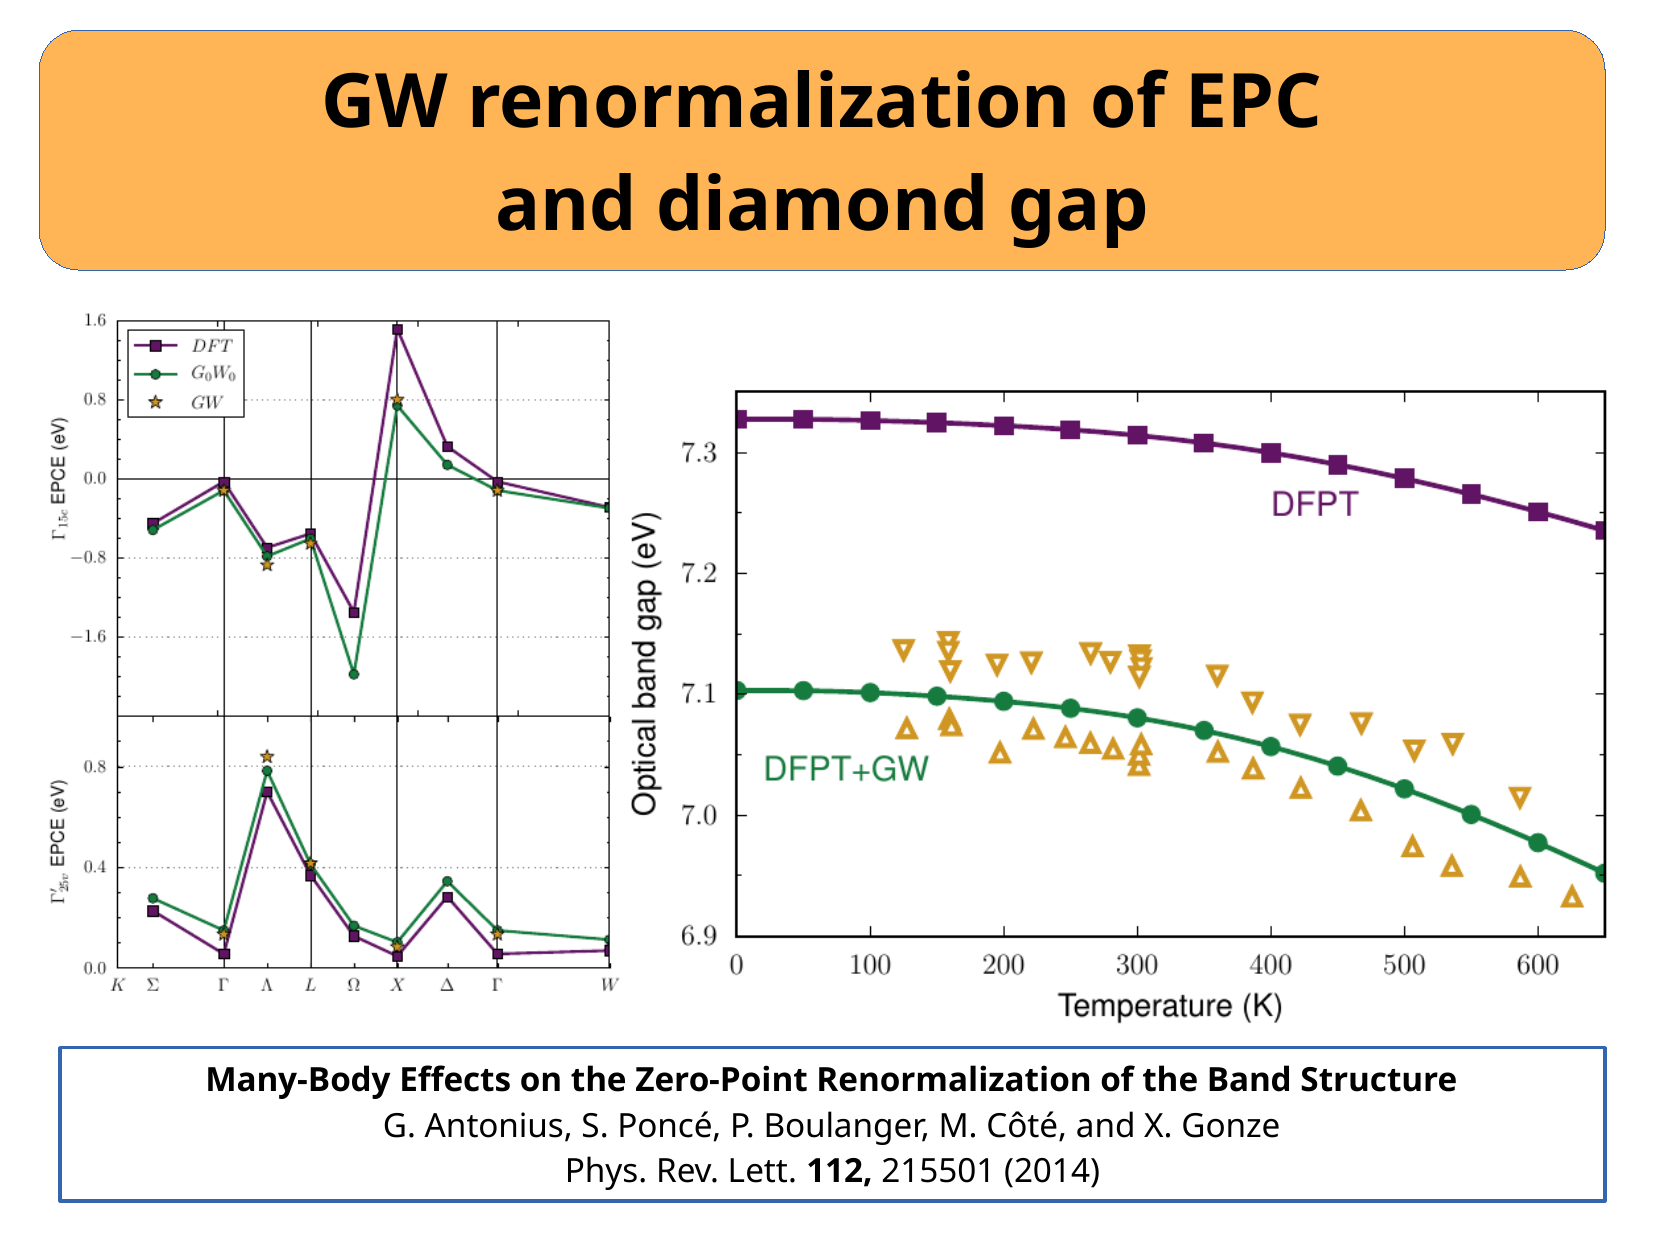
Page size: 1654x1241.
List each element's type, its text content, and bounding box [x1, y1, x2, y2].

text_box GW renormalization of EPC and diamond gap [39, 30, 1606, 271]
text_box Many-Body Effects on the Zero-Point Renormalization of the Band Structure G. Antonius, S. Poncé, P. Boulanger, M. Côté, and X. Gonze Phys. Rev. Lett. 112, 215501 (2014) [60, 1047, 1606, 1197]
picture [30, 298, 1654, 1044]
